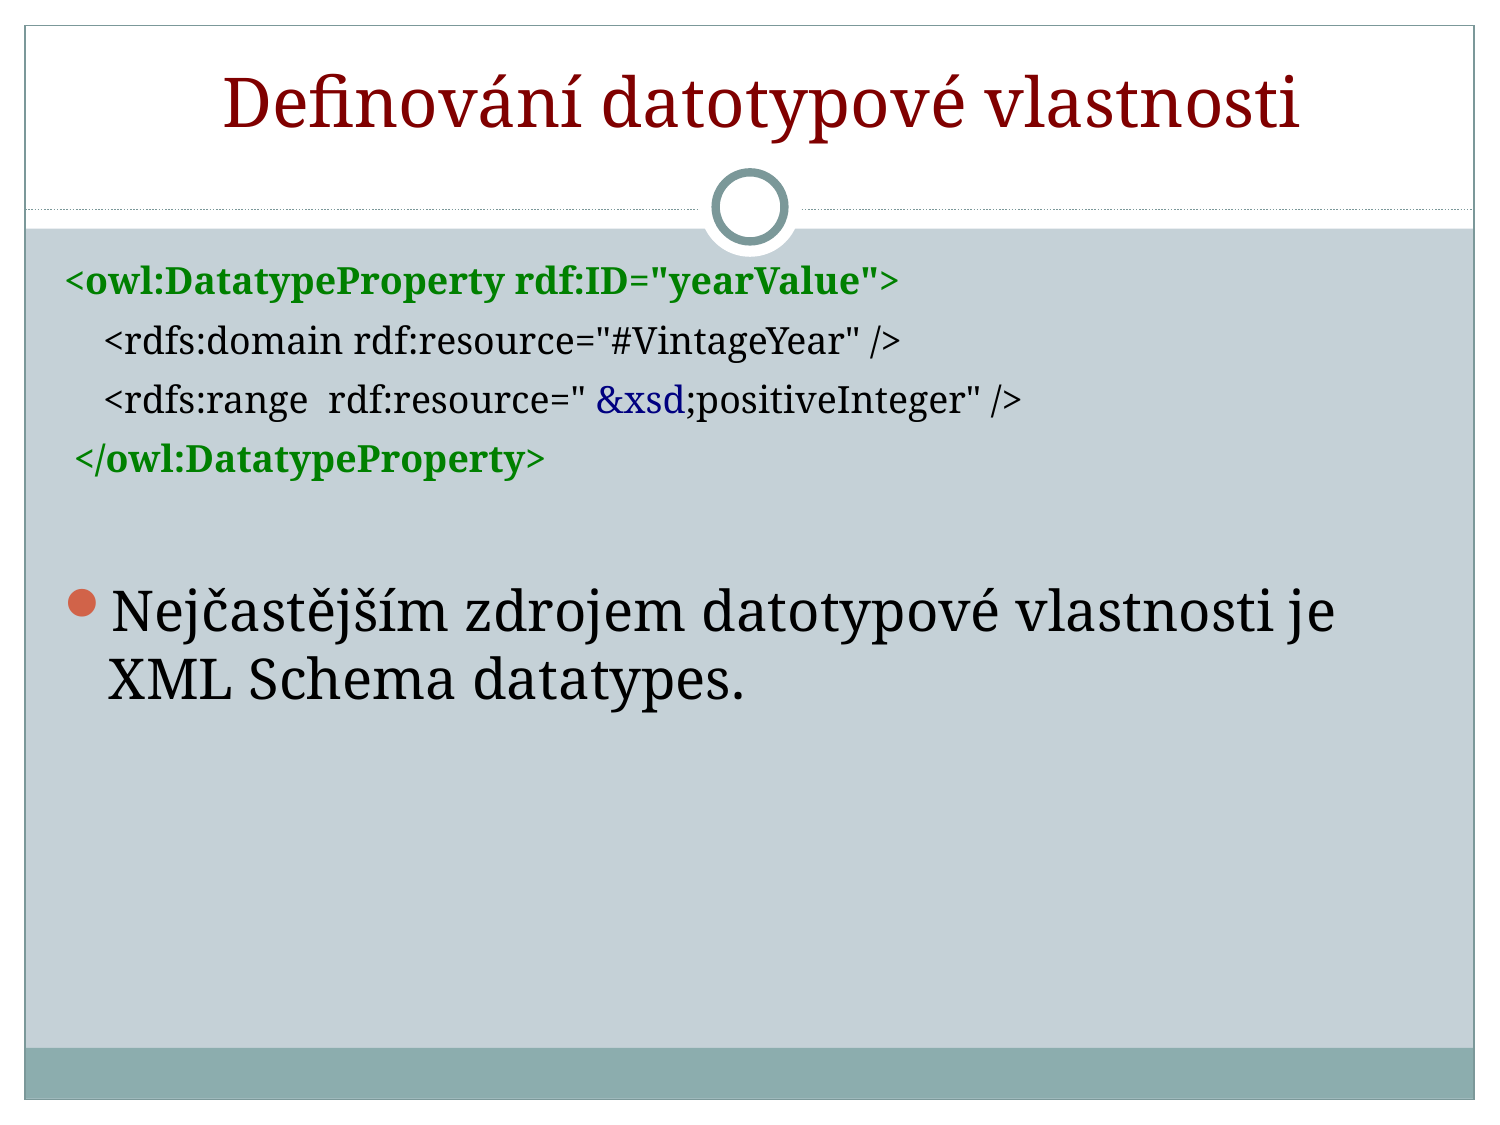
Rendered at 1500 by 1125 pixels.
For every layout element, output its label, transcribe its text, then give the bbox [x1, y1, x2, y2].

list <owl:DatatypeProperty rdf:ID="yearValue"> <rdfs:domain rdf:resource="#VintageYear" /> <rdfs:range rdf:resource=" &xsd;positiveInteger" /> </owl:DatatypeProperty> Nejčastějším zdrojem datotypové vlastnosti je XML Schema datatypes. [49, 249, 1450, 1006]
title Definování datotypové vlastnosti [49, 37, 1450, 163]
